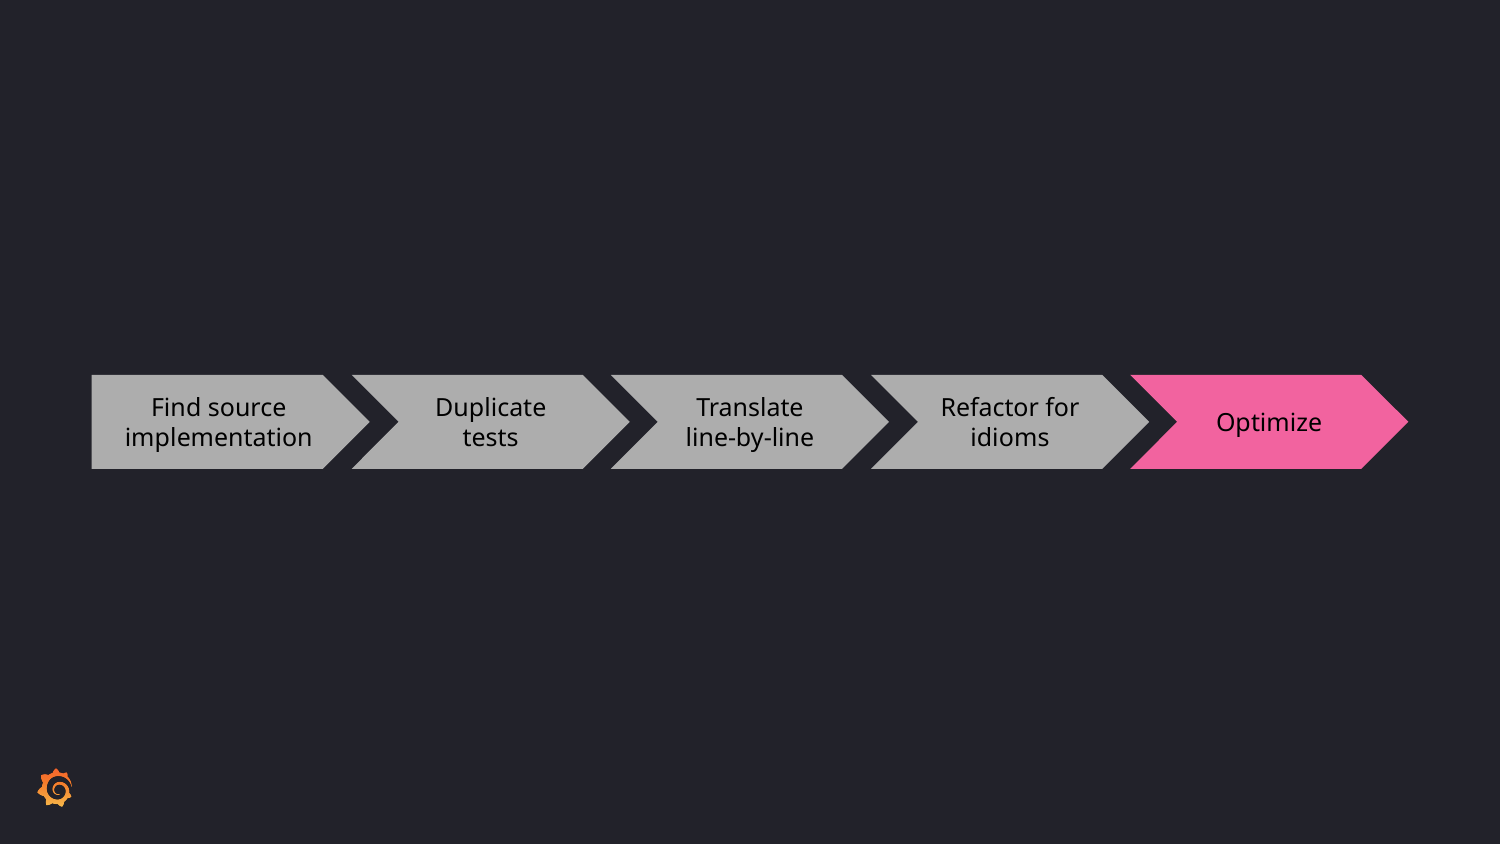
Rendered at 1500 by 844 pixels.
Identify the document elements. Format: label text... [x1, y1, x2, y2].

text_box Duplicate tests [351, 374, 630, 469]
text_box Refactor for idioms [871, 374, 1150, 469]
text_box Find source implementation [91, 374, 370, 469]
picture [37, 768, 72, 807]
text_box Optimize [1130, 374, 1409, 469]
text_box Translate line-by-line [610, 374, 890, 469]
